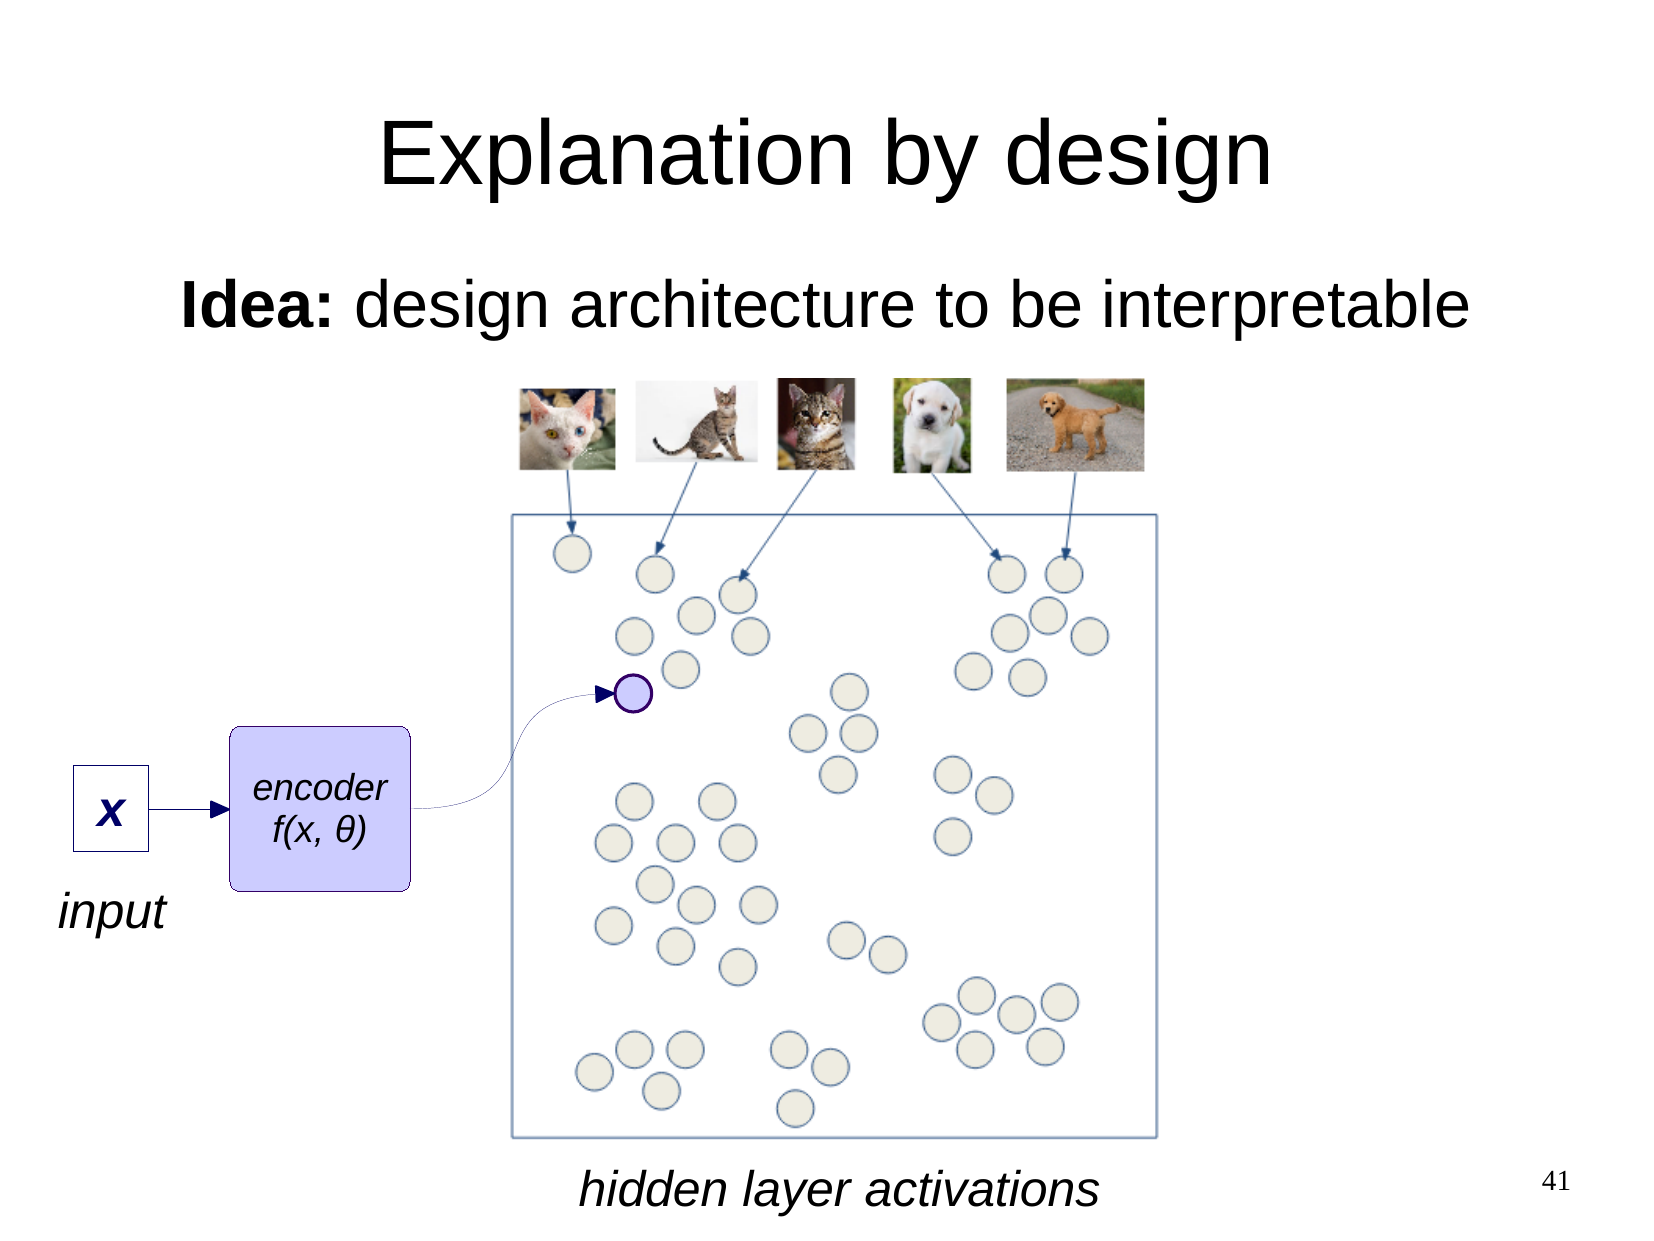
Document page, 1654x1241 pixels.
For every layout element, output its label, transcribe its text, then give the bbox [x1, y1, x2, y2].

title Explanation by design [82, 49, 1571, 254]
text_box x [73, 765, 149, 836]
text_box hidden layer activations [412, 1114, 1268, 1241]
text_box [615, 674, 652, 712]
picture [503, 378, 1165, 1144]
subtitle Idea: design architecture to be interpretable [82, 254, 1571, 355]
text_box encoder f(x, θ) [229, 726, 411, 892]
text_box input [57, 836, 177, 986]
